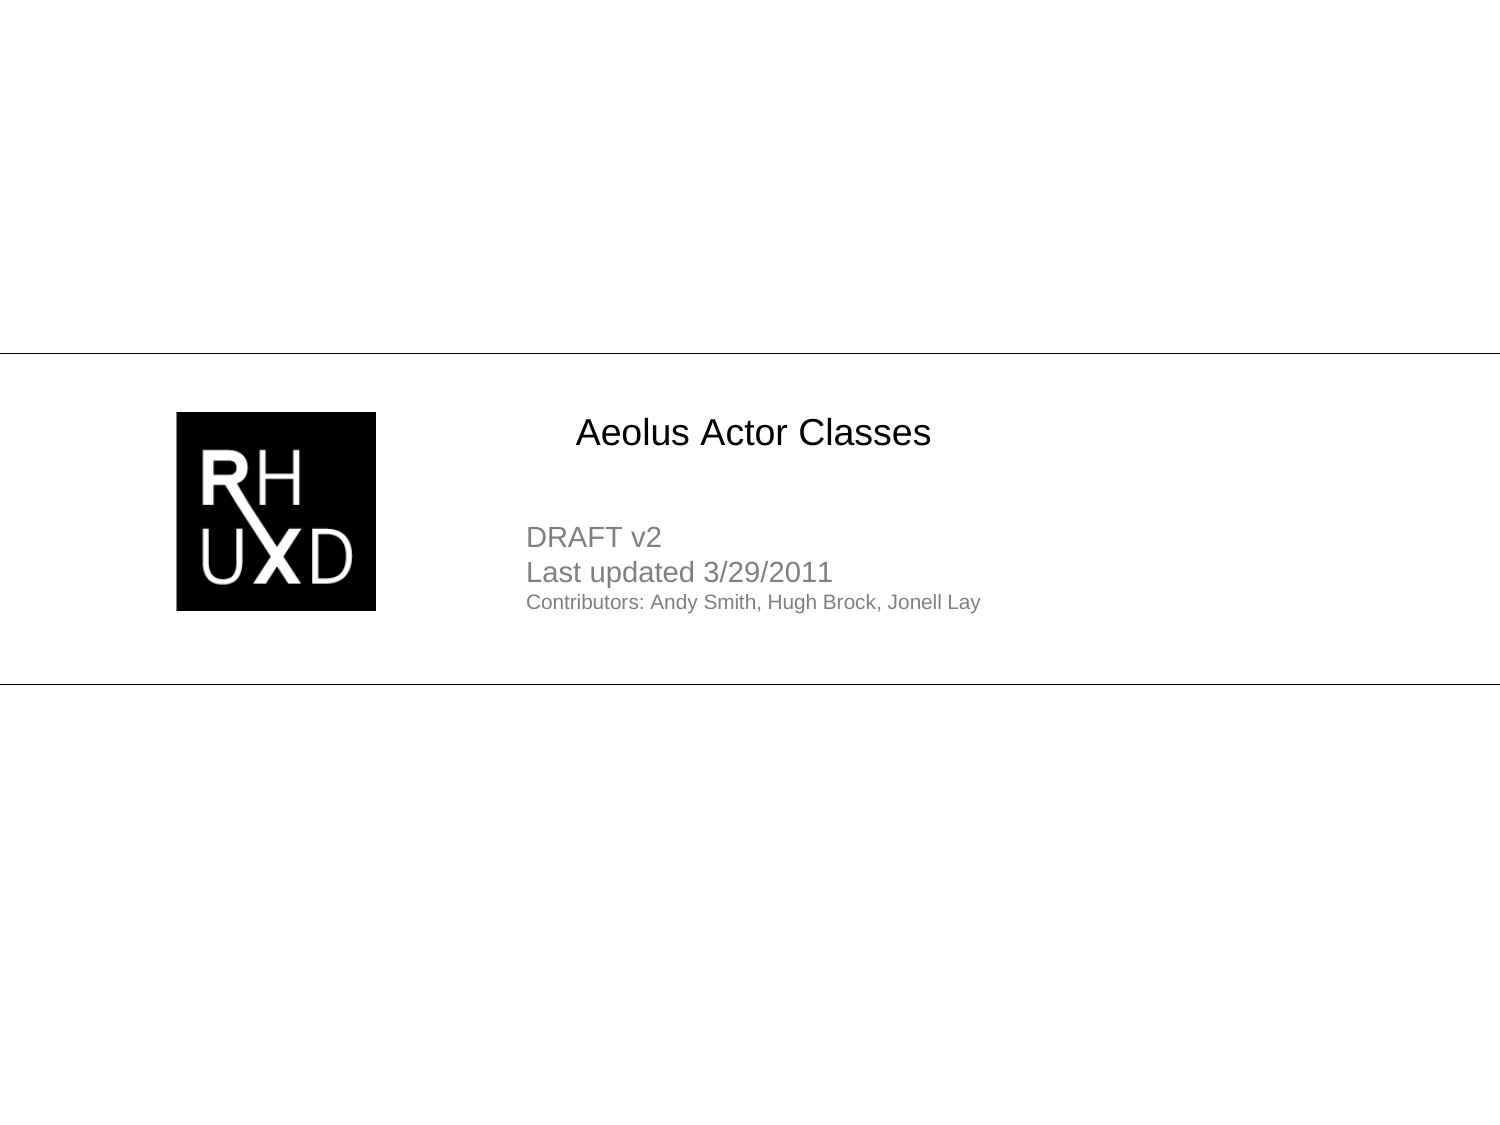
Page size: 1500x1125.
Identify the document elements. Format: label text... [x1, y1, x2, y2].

picture [176, 412, 376, 611]
text_box DRAFT v2 Last updated 3/29/2011 Contributors: Andy Smith, Hugh Brock, Jonell Lay [511, 511, 997, 622]
text_box Aeolus Actor Classes [561, 400, 947, 462]
